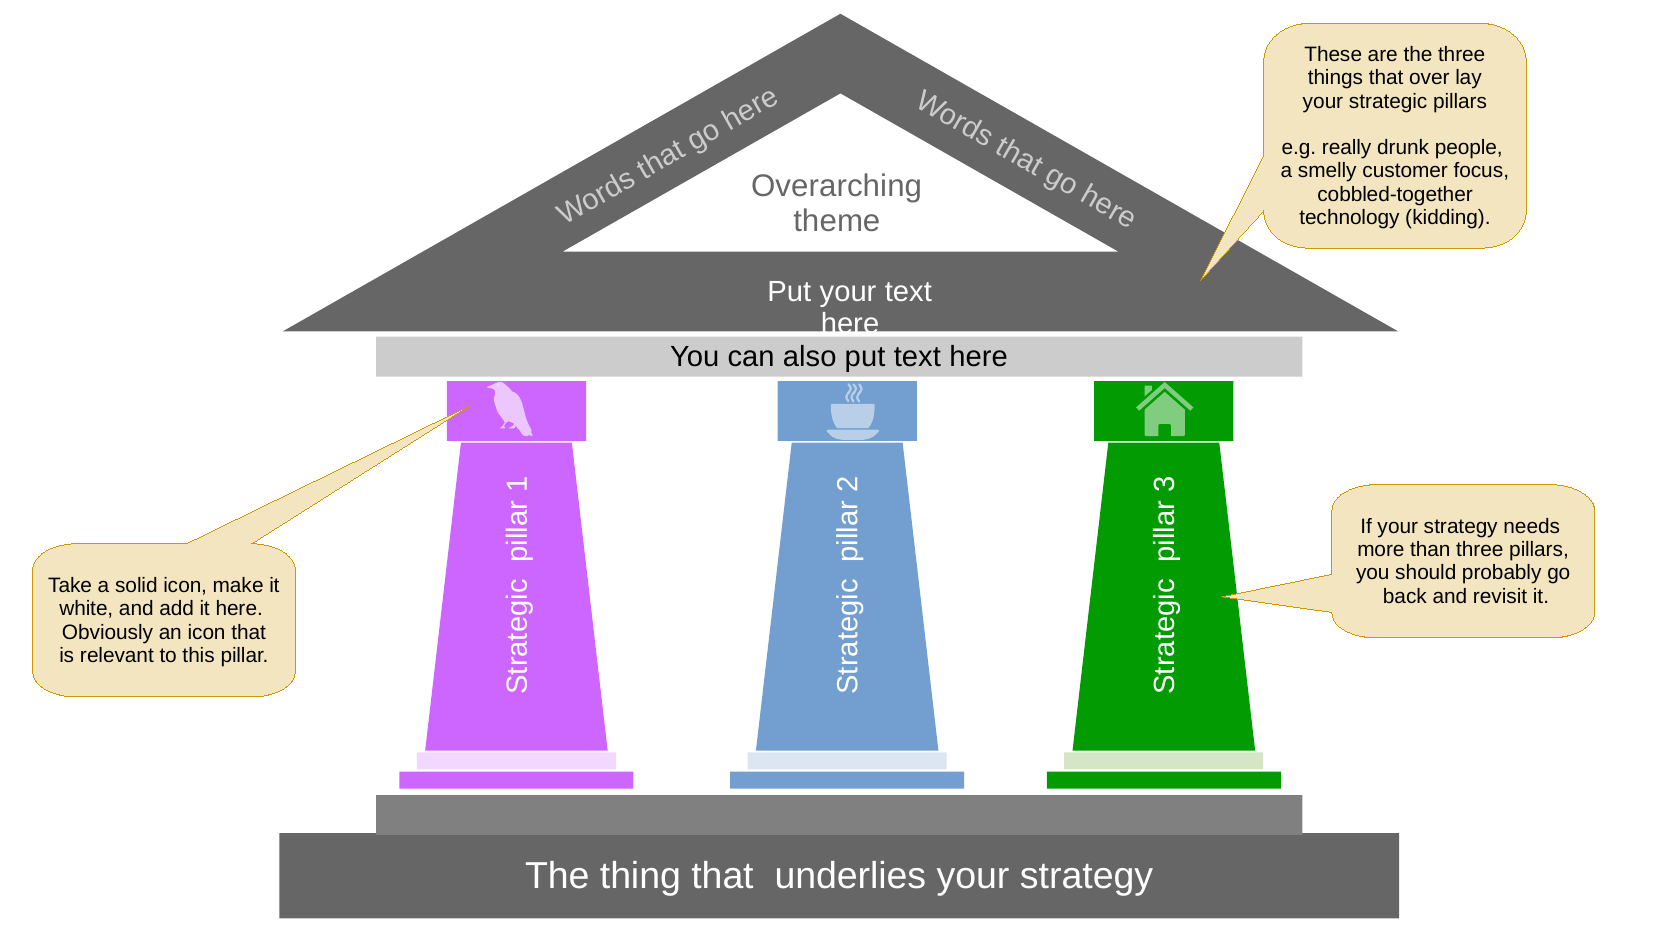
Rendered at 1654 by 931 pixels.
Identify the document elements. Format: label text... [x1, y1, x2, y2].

text_box These are the three things that over lay your strategic pillars e.g. really drunk people, a smelly customer focus, cobbled-together technology (kidding). [1200, 23, 1527, 281]
text_box [376, 795, 1303, 835]
text_box [446, 381, 587, 441]
text_box [730, 771, 965, 789]
text_box [1046, 771, 1281, 789]
text_box [1072, 442, 1256, 751]
text_box Put your text here [719, 267, 981, 315]
text_box [282, 13, 1399, 332]
text_box Overarching theme [727, 168, 946, 238]
text_box Strategic pillar 1 [492, 455, 541, 716]
text_box [777, 381, 917, 441]
text_box [416, 752, 616, 770]
text_box [825, 319, 832, 332]
text_box [747, 752, 947, 770]
text_box [755, 442, 939, 751]
text_box [399, 771, 634, 789]
text_box [425, 442, 608, 751]
text_box [841, 319, 849, 324]
text_box [1094, 381, 1234, 441]
text_box Strategic pillar 2 [823, 455, 871, 716]
text_box You can also put text here [376, 336, 1303, 377]
text_box Words that go here [891, 72, 1163, 247]
text_box Words that go here [531, 67, 803, 242]
text_box The thing that underlies your strategy [279, 833, 1400, 919]
text_box Strategic pillar 3 [1140, 455, 1193, 716]
text_box If your strategy needs more than three pillars, you should probably go back and revisit it. [1221, 484, 1595, 638]
text_box Take a solid icon, make it white, and add it here. Obviously an icon that is relevant to this pillar. [32, 405, 471, 697]
text_box [1064, 752, 1264, 770]
text_box [867, 319, 875, 324]
